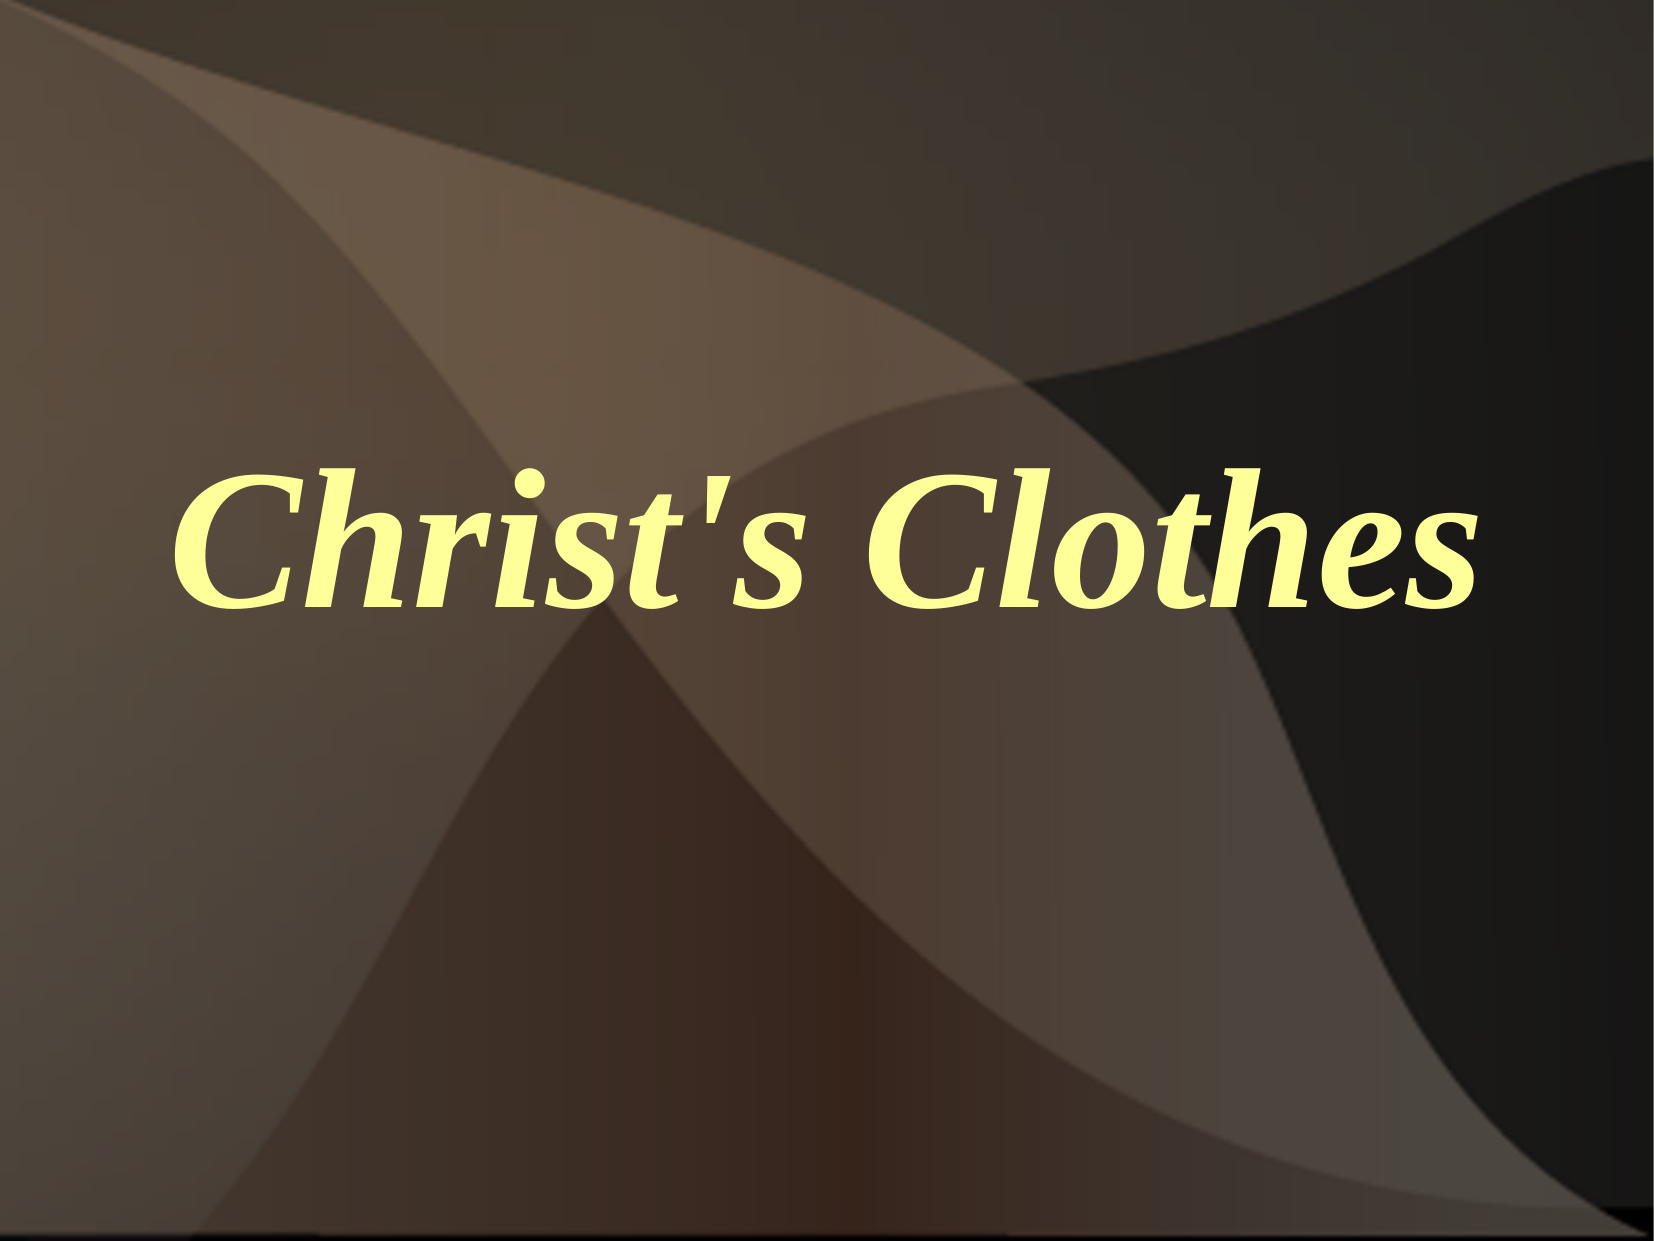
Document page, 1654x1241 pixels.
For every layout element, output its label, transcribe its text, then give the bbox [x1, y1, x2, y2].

subtitle Christ's Clothes [82, 355, 1571, 1058]
picture [0, 0, 1654, 1241]
